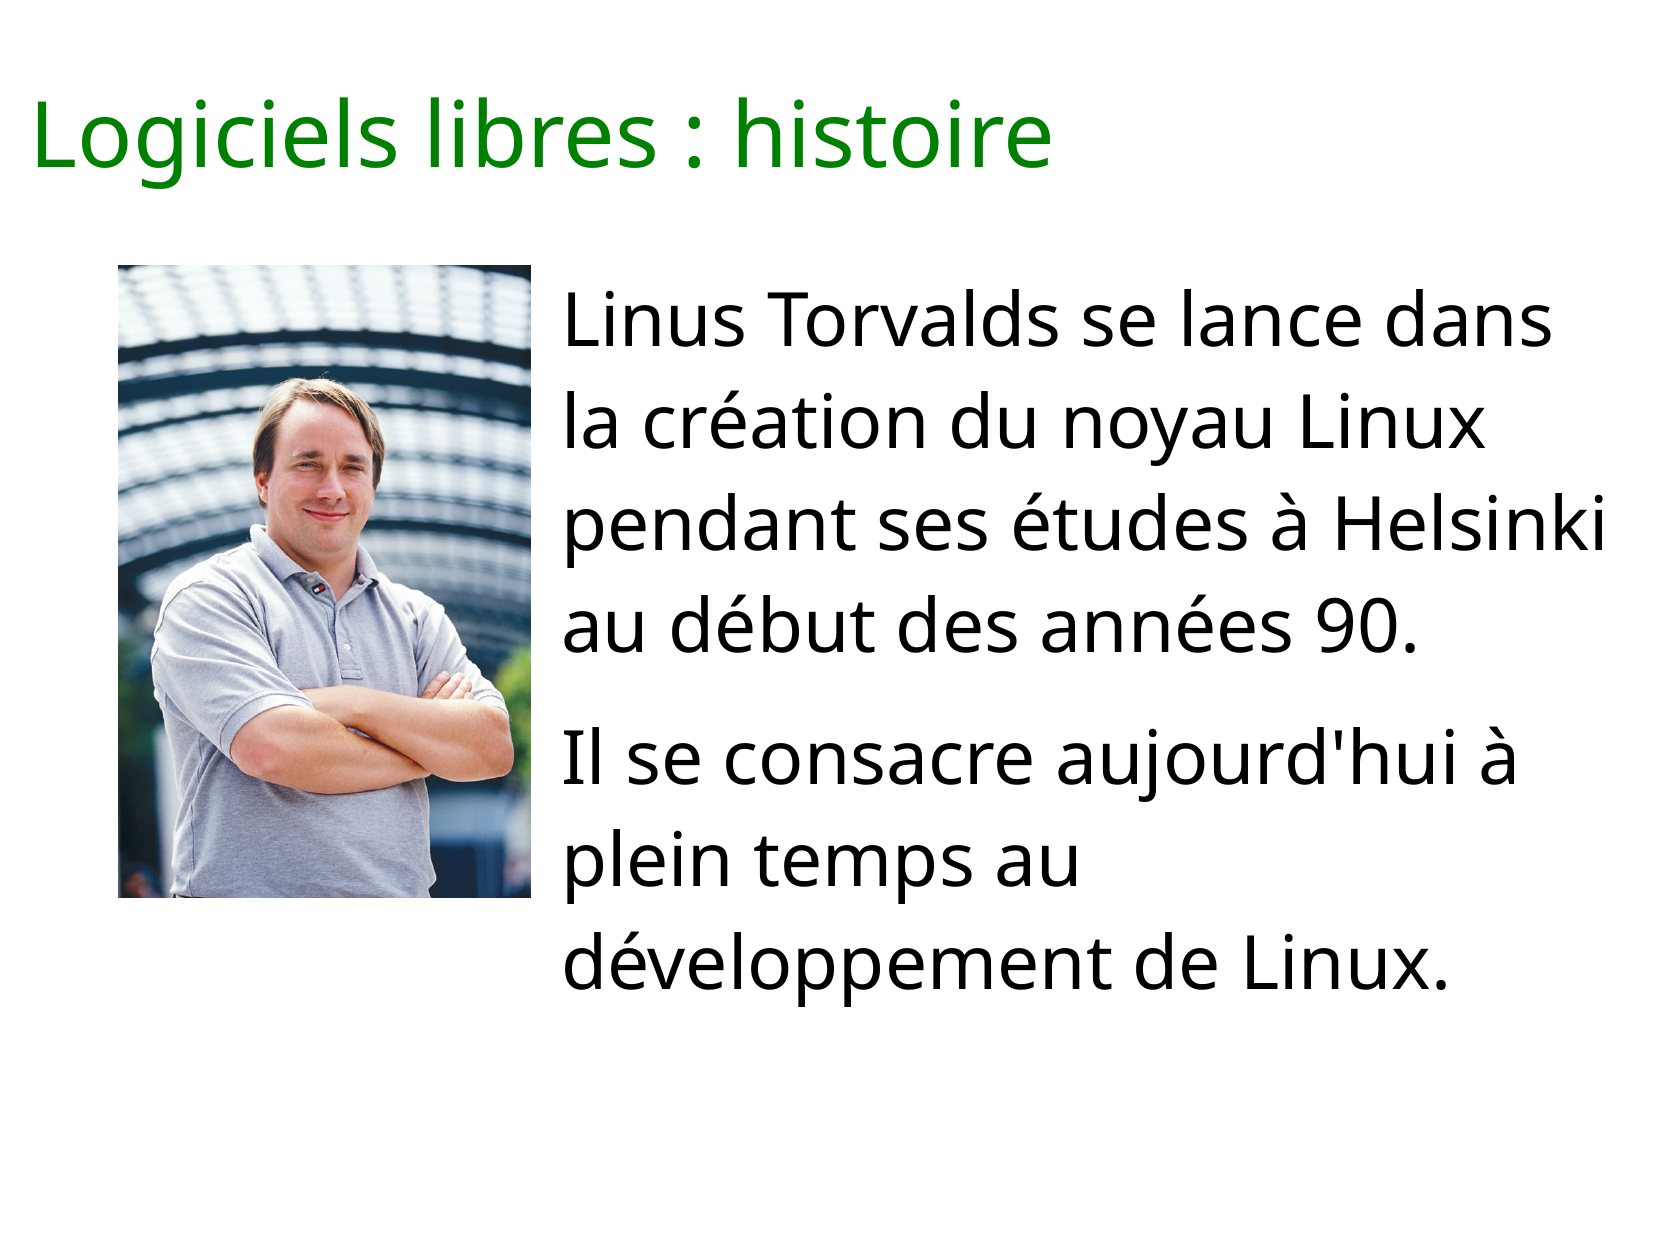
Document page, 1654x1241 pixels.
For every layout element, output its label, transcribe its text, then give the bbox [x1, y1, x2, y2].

picture [118, 265, 531, 898]
title Logiciels libres : histoire [29, 59, 1323, 205]
list Linus Torvalds se lance dans la création du noyau Linux pendant ses études à Helsinki au début des années 90. Il se consacre aujourd'hui à plein temps au développement de Linux. [561, 265, 1625, 996]
